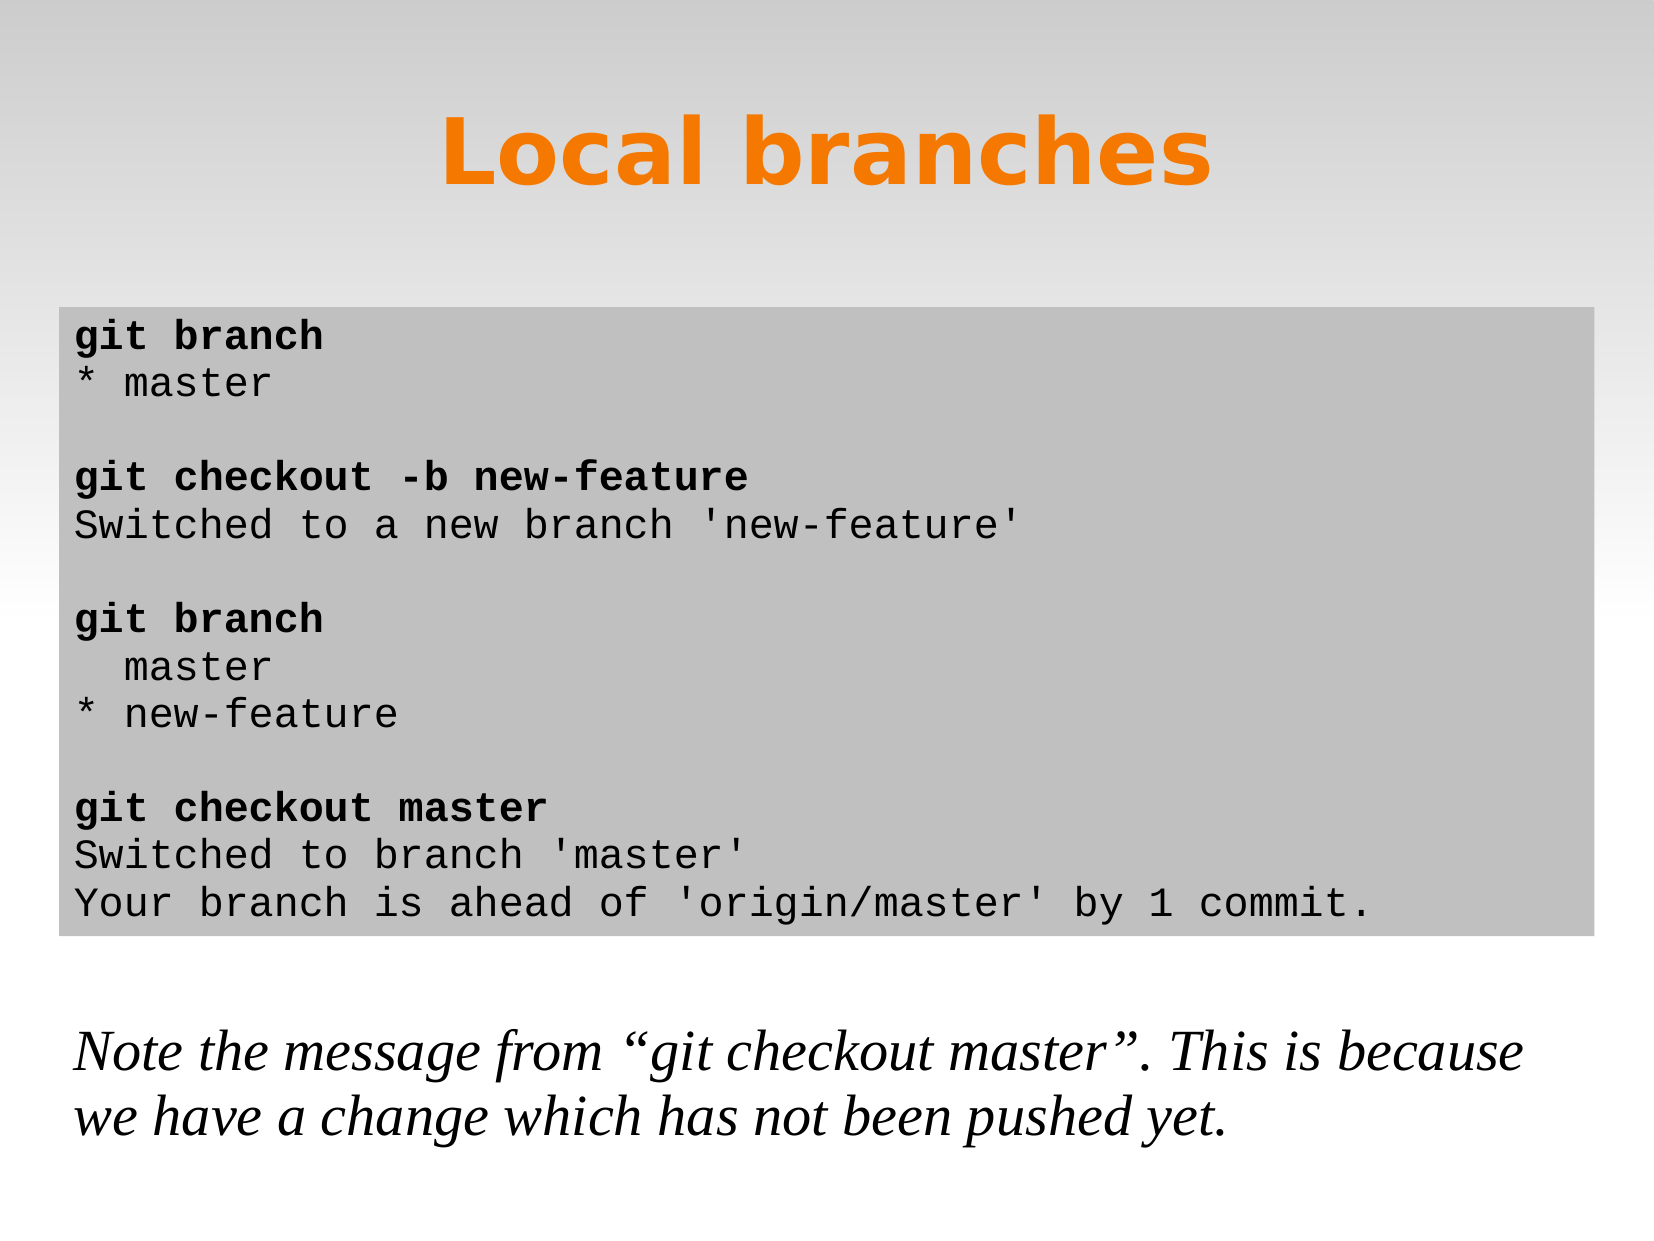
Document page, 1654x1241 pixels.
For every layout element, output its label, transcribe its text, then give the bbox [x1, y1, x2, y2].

text_box git branch * master git checkout -b new-feature Switched to a new branch 'new-feature' git branch master * new-feature git checkout master Switched to branch 'master' Your branch is ahead of 'origin/master' by 1 commit. [59, 307, 1595, 937]
title Local branches [82, 56, 1571, 250]
text_box Note the message from “git checkout master”. This is because we have a change which has not been pushed yet. [59, 1011, 1595, 1166]
